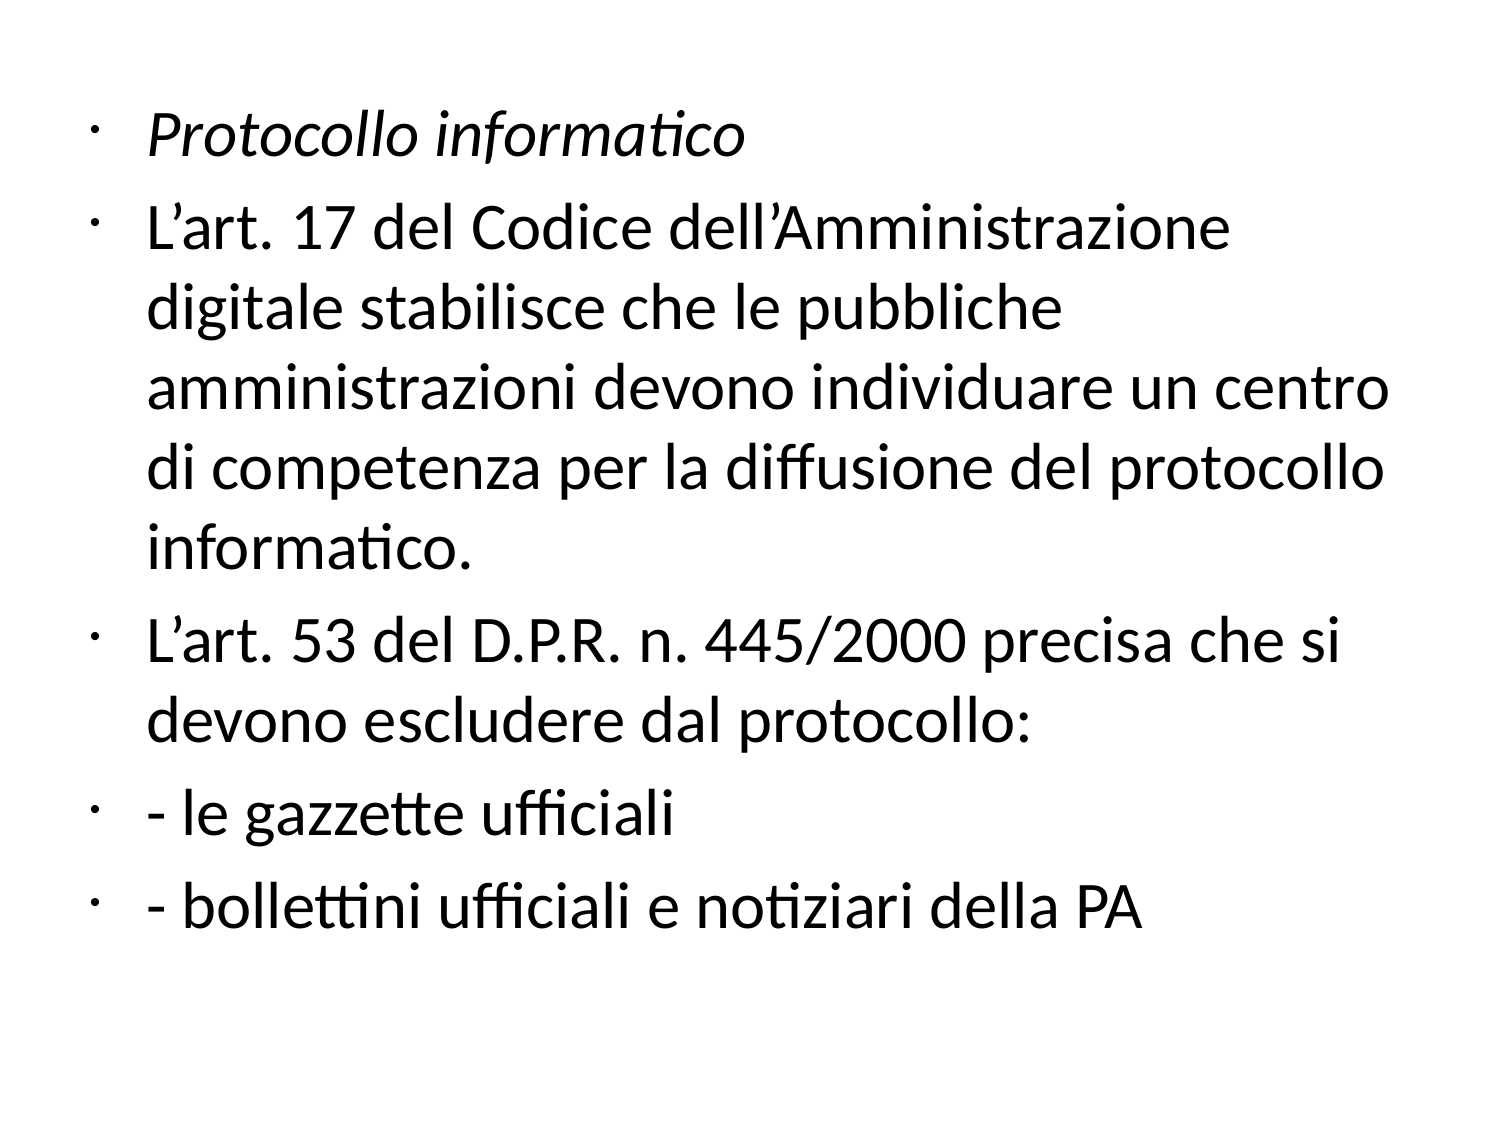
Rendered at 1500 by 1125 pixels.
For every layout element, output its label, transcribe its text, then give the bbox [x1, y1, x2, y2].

list Protocollo informatico L’art. 17 del Codice dell’Amministrazione digitale stabilisce che le pubbliche amministrazioni devono individuare un centro di competenza per la diffusione del protocollo informatico. L’art. 53 del D.P.R. n. 445/2000 precisa che si devono escludere dal protocollo: - le gazzette ufficiali - bollettini ufficiali e notiziari della PA [75, 82, 1425, 1005]
